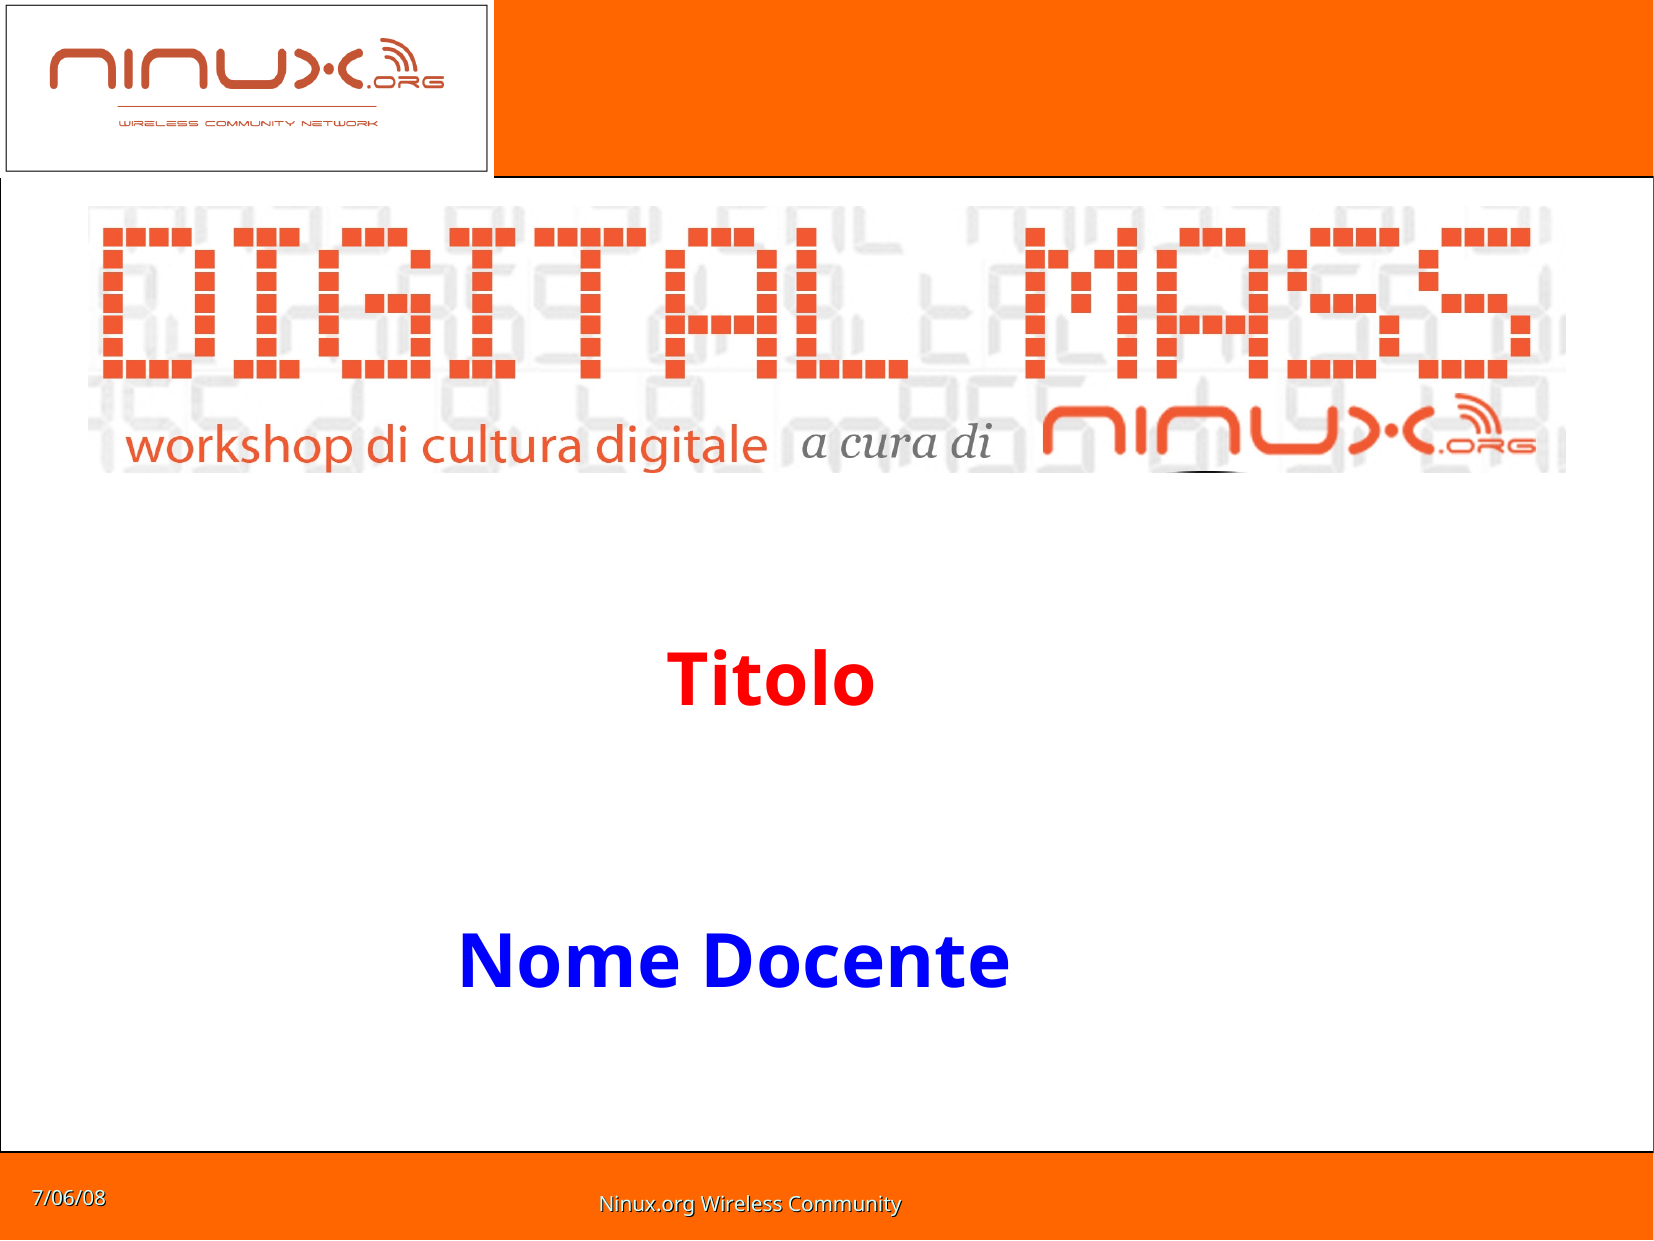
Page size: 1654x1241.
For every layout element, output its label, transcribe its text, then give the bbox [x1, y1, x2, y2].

title Nome Docente [59, 883, 1409, 1034]
title Titolo [96, 610, 1447, 744]
picture [88, 206, 1566, 473]
picture [0, 0, 494, 178]
